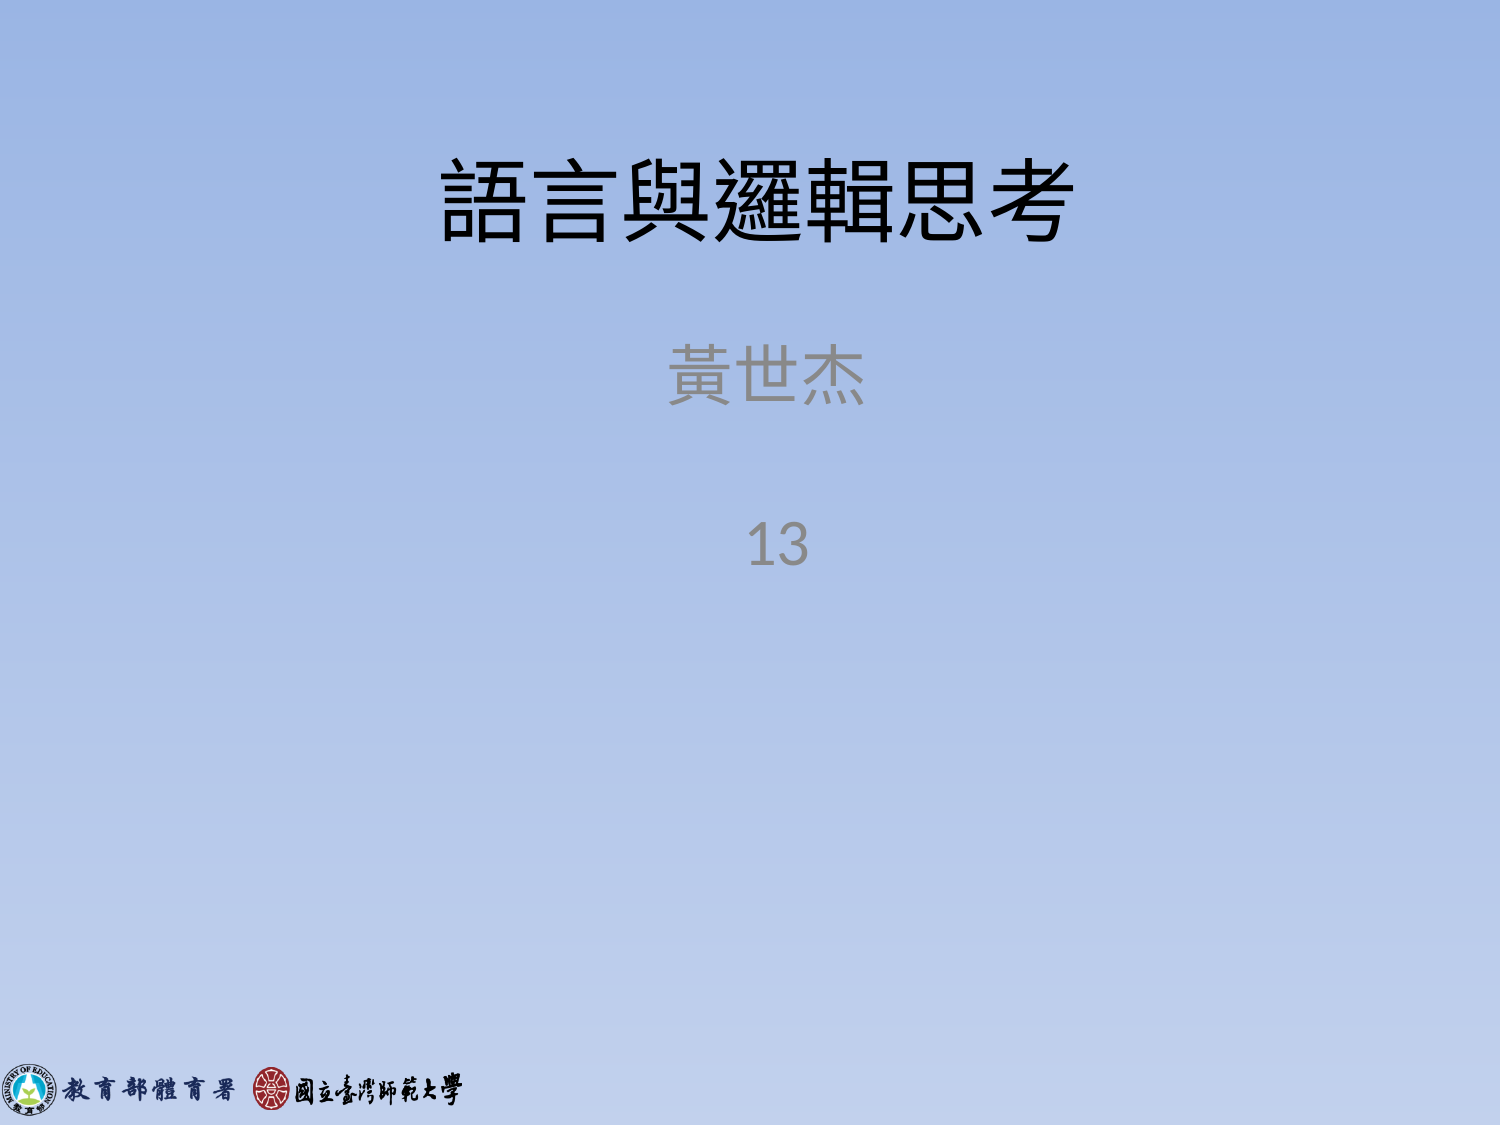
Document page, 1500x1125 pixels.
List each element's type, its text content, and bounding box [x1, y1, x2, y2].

picture [0, 1051, 243, 1125]
subtitle 黃世杰 [242, 326, 1293, 433]
title 語言與邏輯思考 [121, 78, 1397, 320]
picture [253, 1067, 462, 1110]
text_box 13 [251, 491, 1302, 598]
